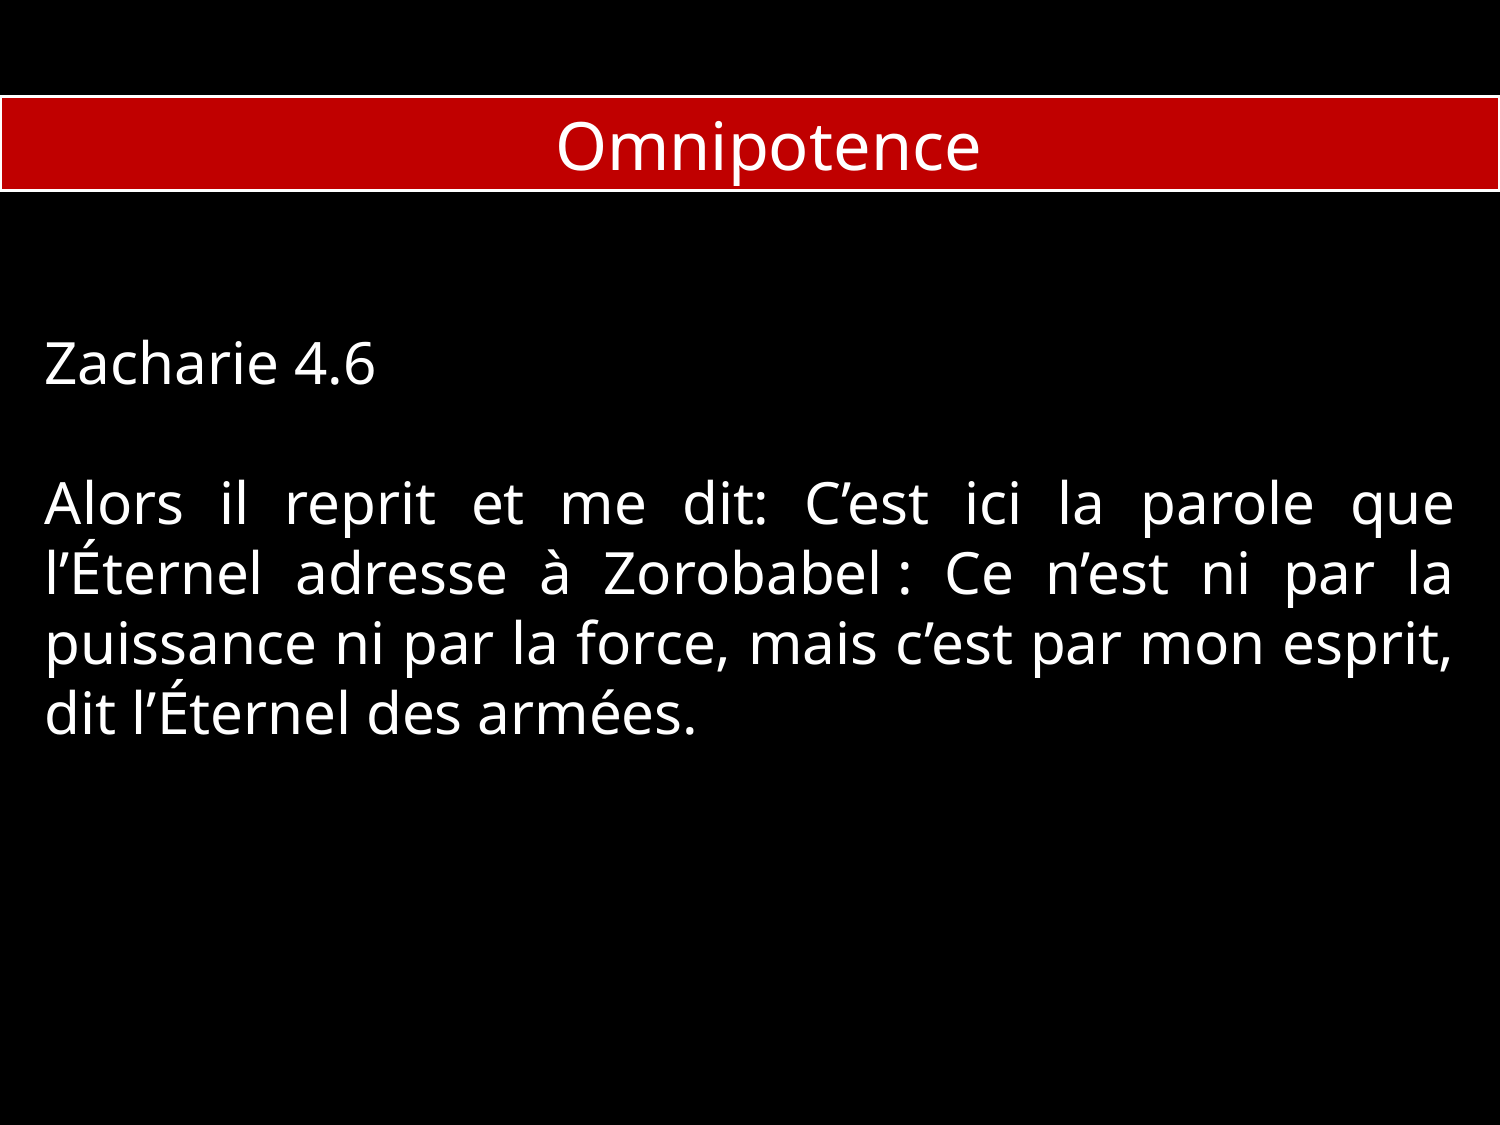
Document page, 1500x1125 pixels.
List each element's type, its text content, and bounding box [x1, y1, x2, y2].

text_box Zacharie 4.6 Alors il reprit et me dit: C’est ici la parole que l’Éternel adresse à Zorobabel : Ce n’est ni par la puissance ni par la force, mais c’est par mon esprit, dit l’Éternel des armées. [30, 319, 1470, 754]
text_box Omnipotence [0, 96, 1500, 191]
